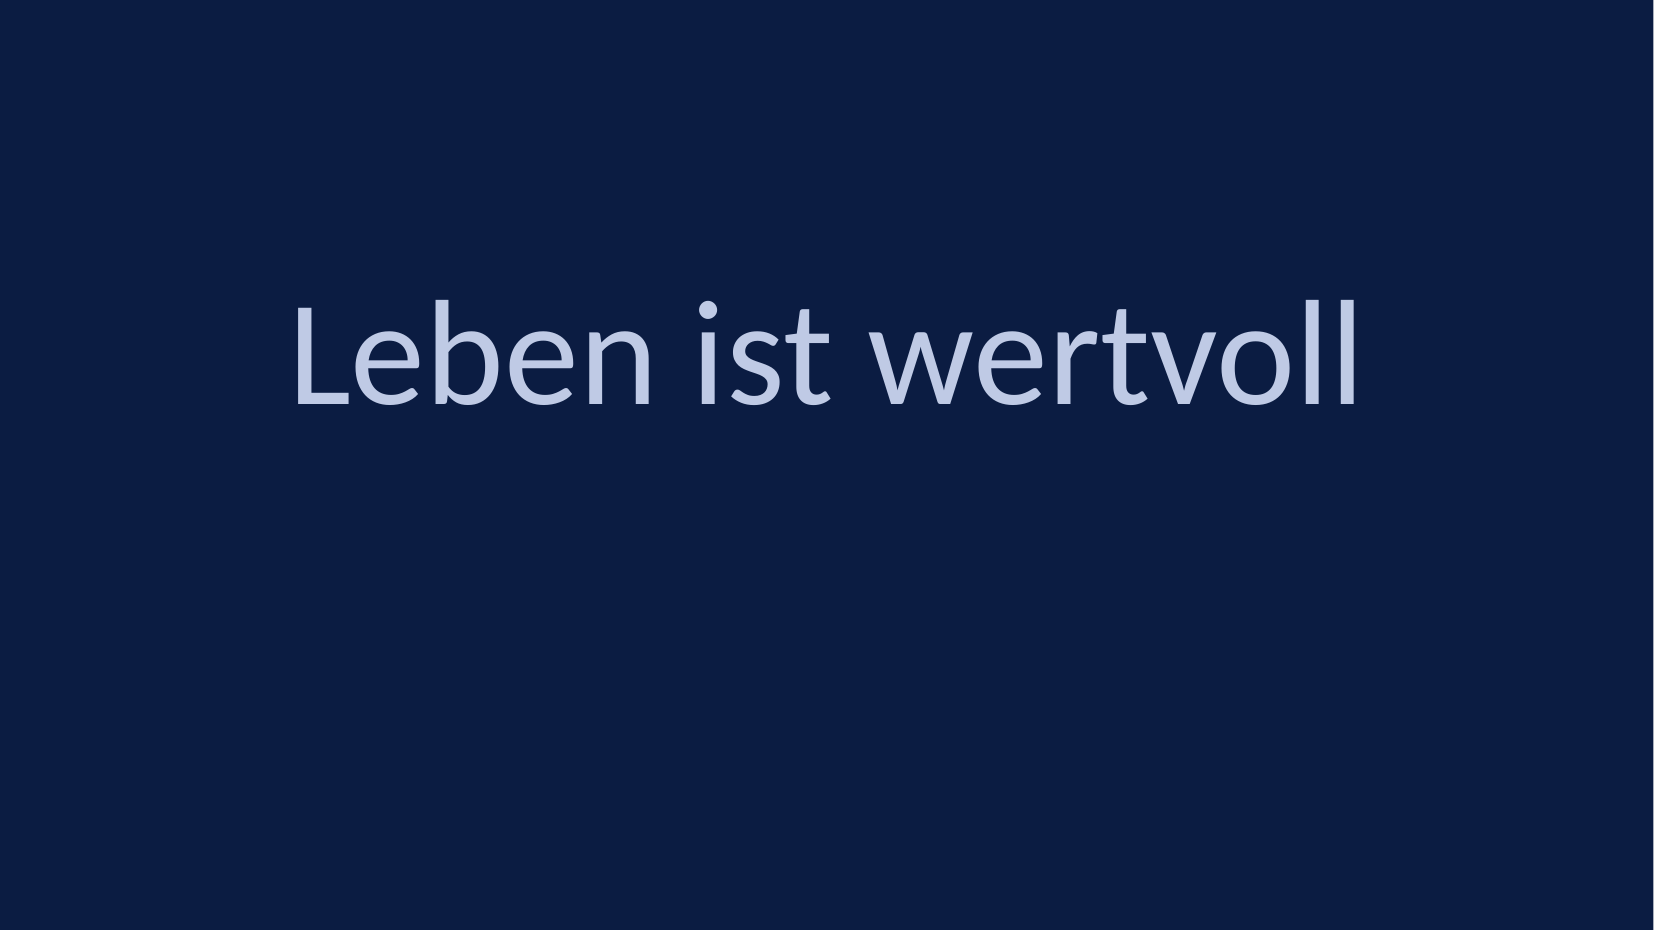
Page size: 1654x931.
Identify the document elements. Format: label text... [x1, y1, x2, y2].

title Leben ist wertvoll [82, 289, 1571, 445]
